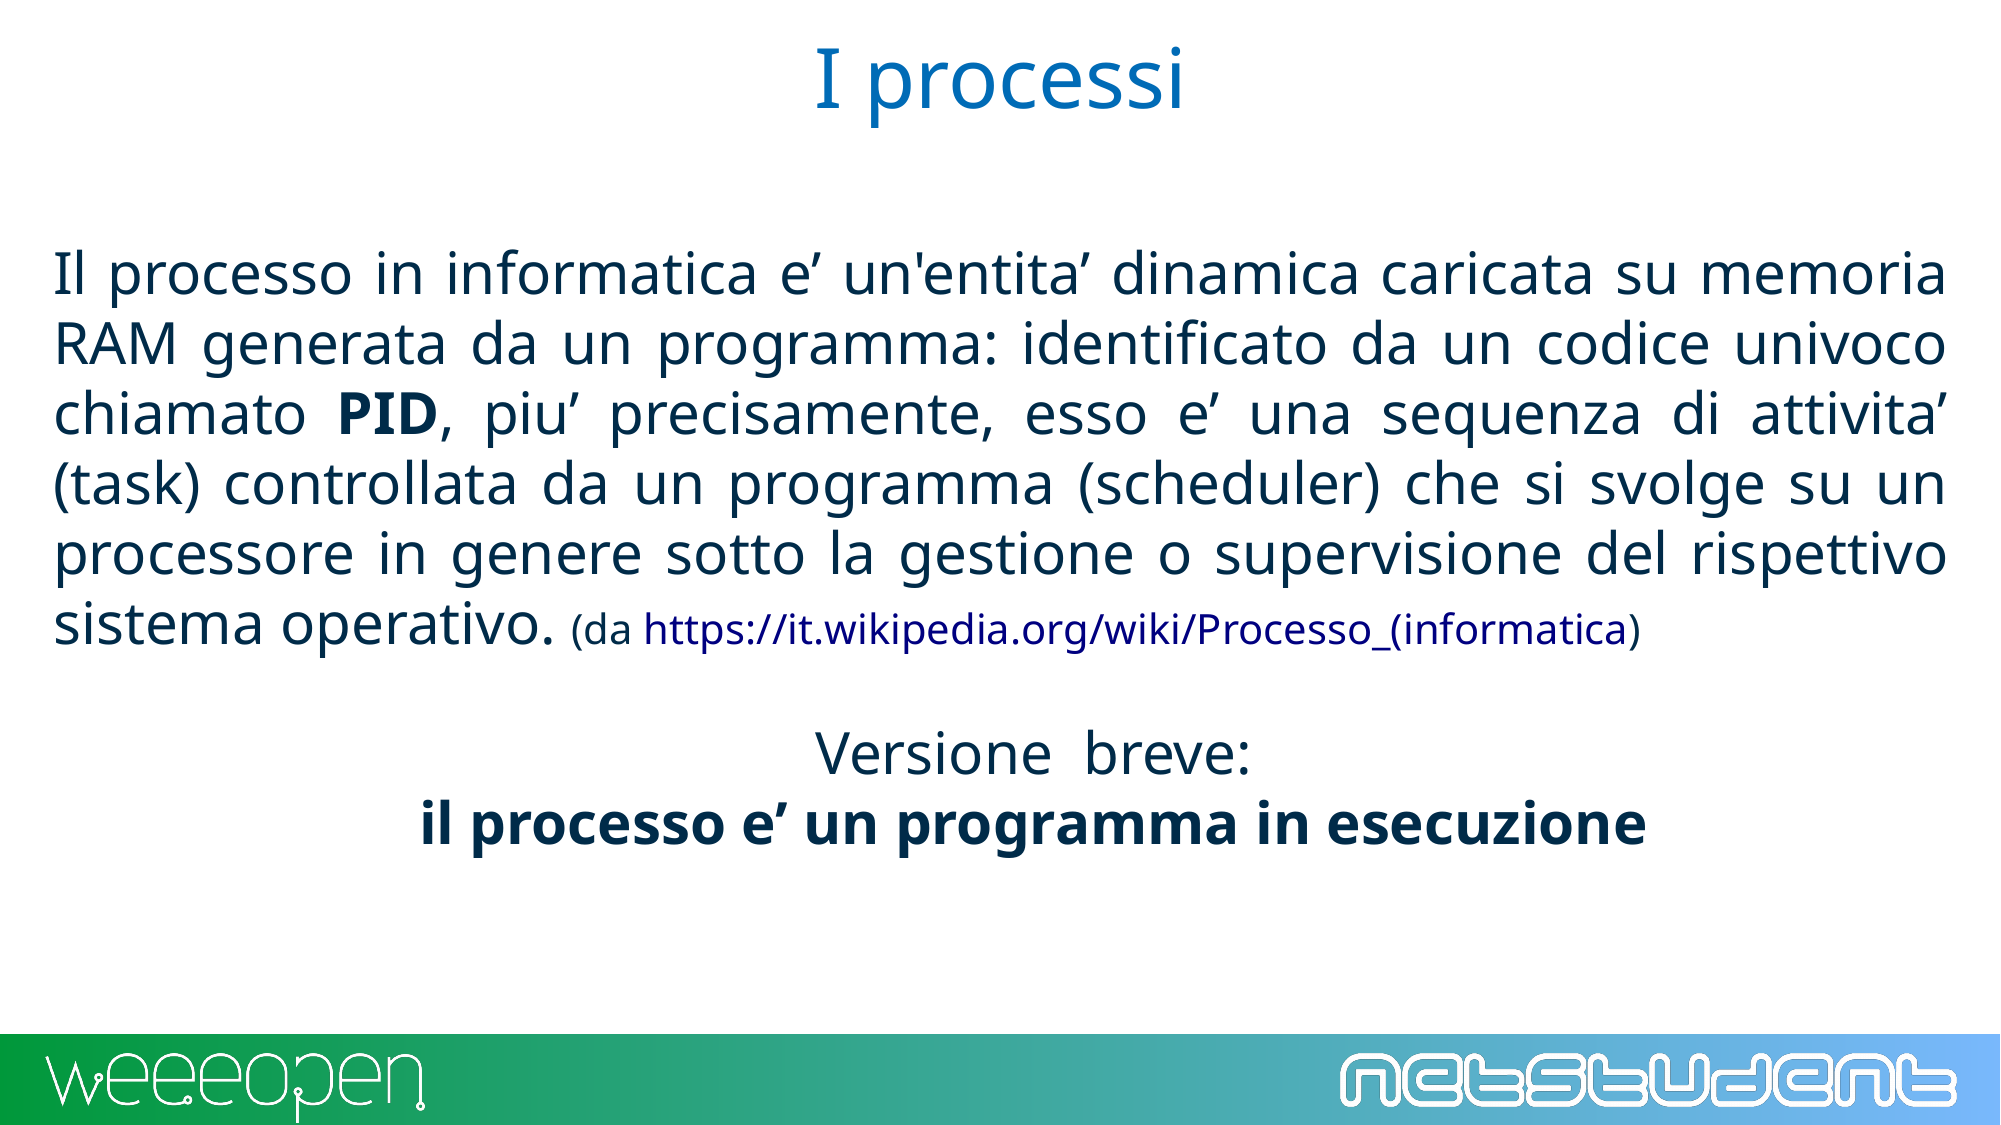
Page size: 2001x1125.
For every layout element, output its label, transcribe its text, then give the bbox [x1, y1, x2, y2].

list Il processo in informatica e’ un'entita’ dinamica caricata su memoria RAM generata da un programma: identificato da un codice univoco chiamato PID, piu’ precisamente, esso e’ una sequenza di attivita’ (task) controllata da un programma (scheduler) che si svolge su un processore in genere sotto la gestione o supervisione del rispettivo sistema operativo. (da https://it.wikipedia.org/wiki/Processo_(informatica) [0, 228, 1964, 613]
picture [1340, 1053, 1957, 1107]
title I processi [43, 29, 1959, 228]
list Versione breve: il processo e’ un programma in esecuzione [0, 708, 1997, 916]
picture [45, 1053, 425, 1123]
